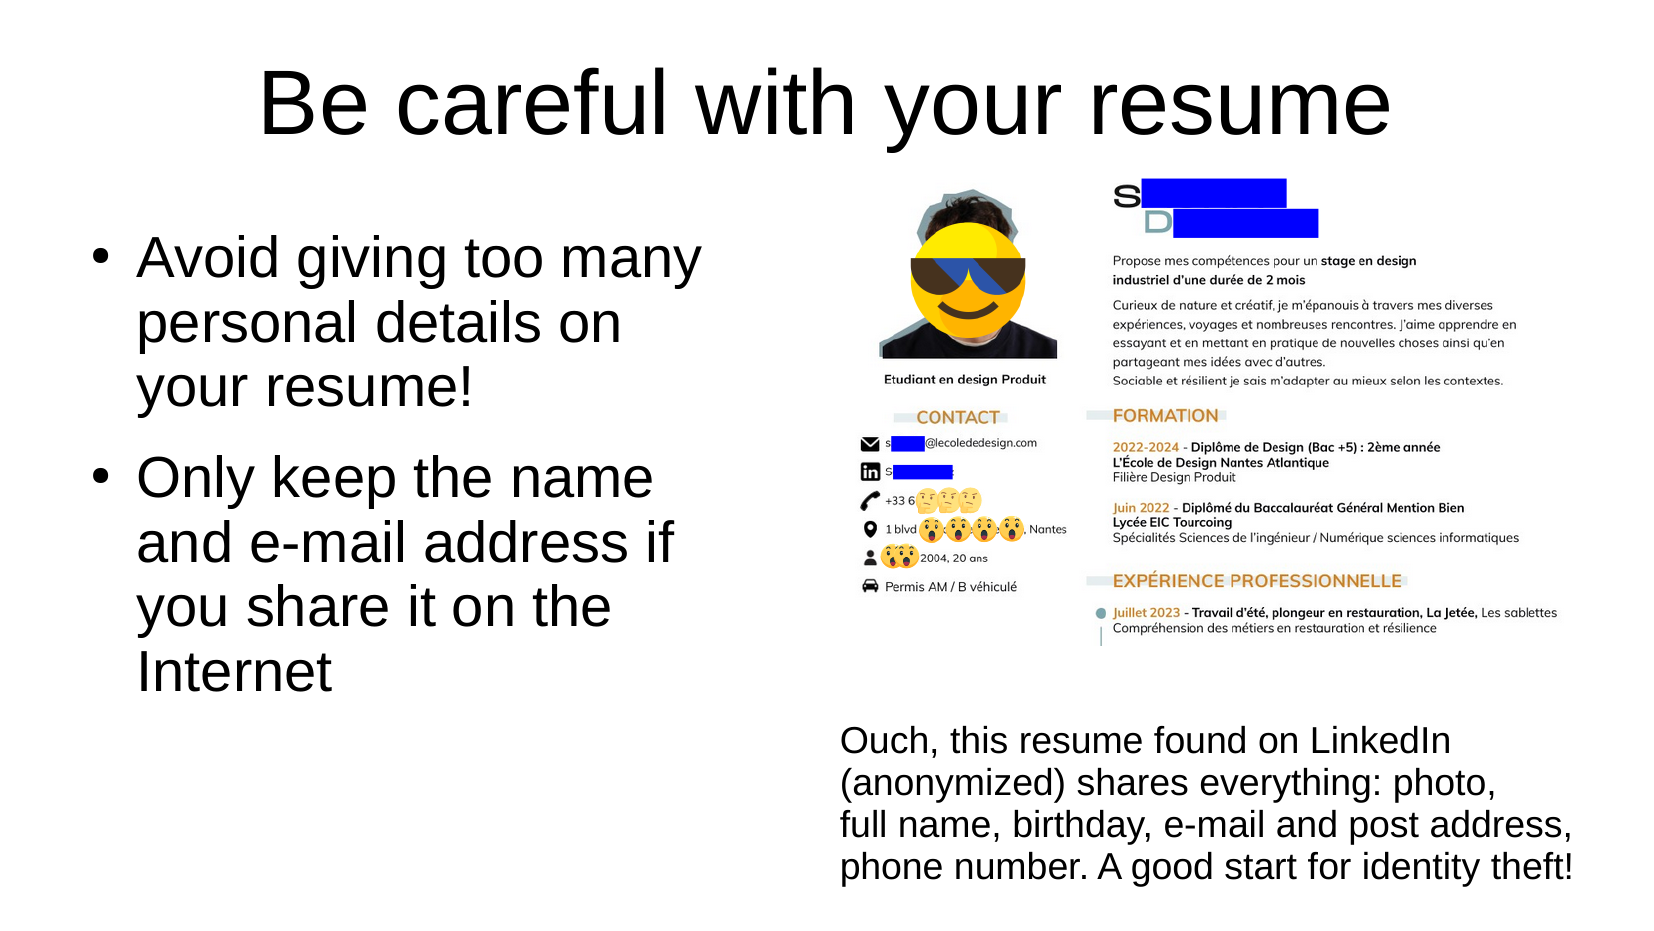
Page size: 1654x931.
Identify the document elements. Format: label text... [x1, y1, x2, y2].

title Be careful with your resume [82, 25, 1571, 181]
list Avoid giving too many personal details on your resume! Only keep the name and e-mail address if you share it on the Internet [75, 225, 713, 765]
picture [851, 165, 1571, 646]
text_box Ouch, this resume found on LinkedIn (anonymized) shares everything: photo, full name, birthday, e-mail and post address, phone number. A good start for identity theft! [825, 712, 1591, 896]
